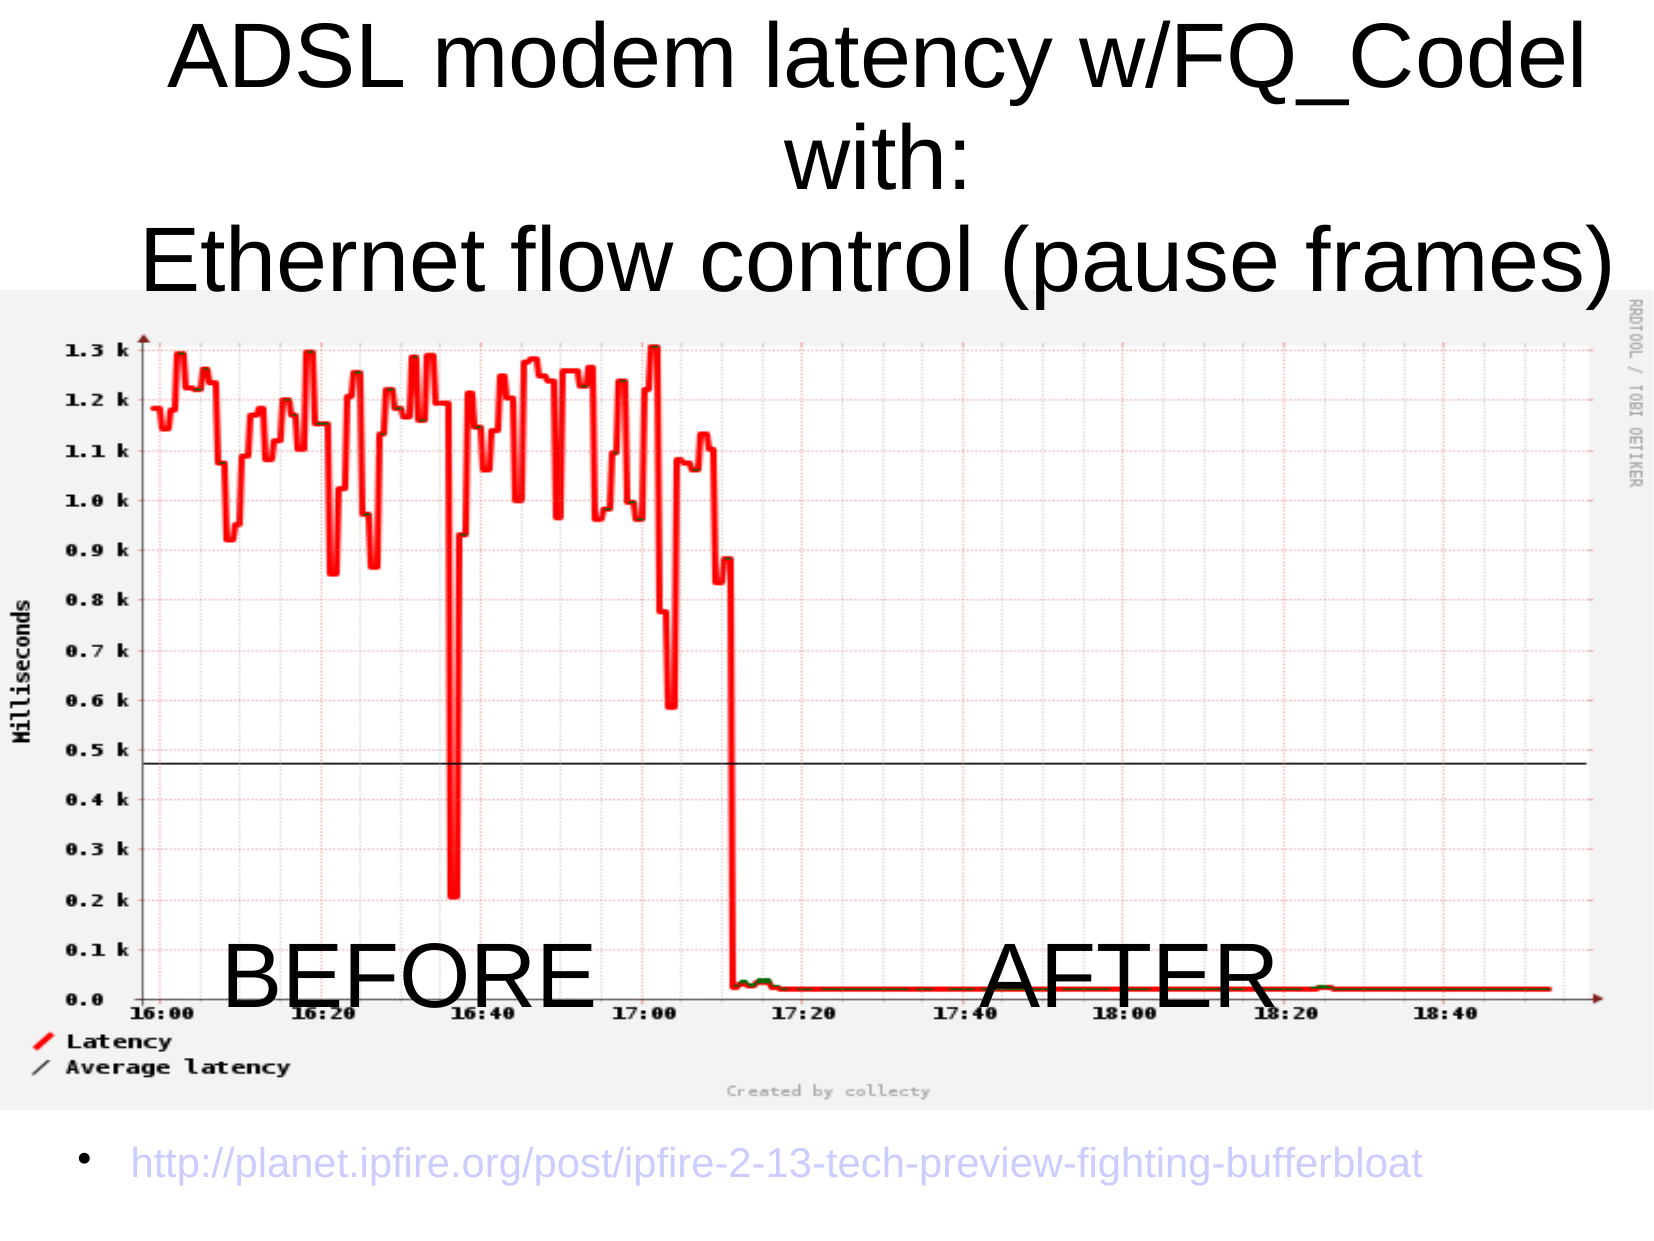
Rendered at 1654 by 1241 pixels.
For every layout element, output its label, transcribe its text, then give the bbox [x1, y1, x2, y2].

list http://planet.ipfire.org/post/ipfire-2-13-tech-preview-fighting-bufferbloat [59, 1136, 1515, 1241]
title ADSL modem latency w/FQ_Codel with: Ethernet flow control (pause frames) BEFORE AFTER [134, 0, 1623, 1029]
picture [0, 290, 1654, 1110]
